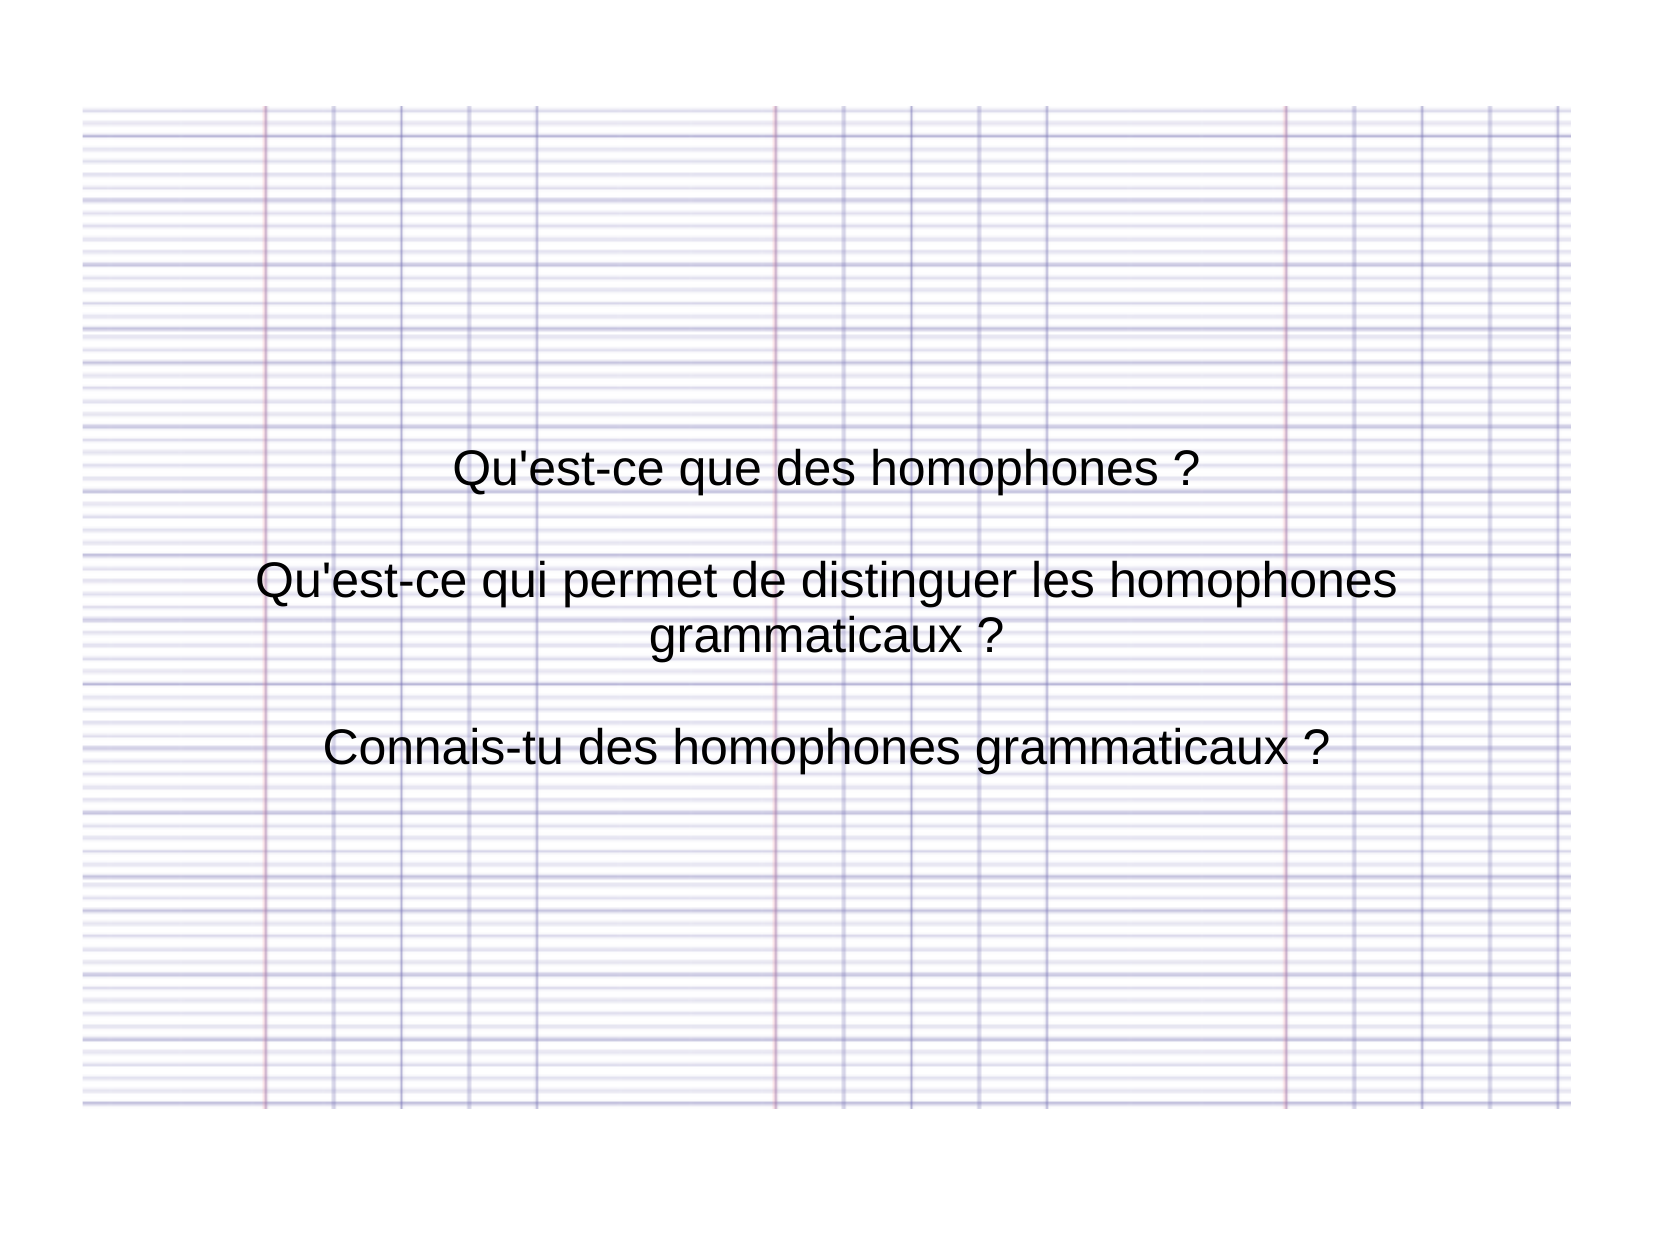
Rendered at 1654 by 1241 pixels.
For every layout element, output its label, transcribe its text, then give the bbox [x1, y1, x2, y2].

subtitle Qu'est-ce que des homophones ? Qu'est-ce qui permet de distinguer les homophones grammaticaux ? Connais-tu des homophones grammaticaux ? [82, 106, 1571, 1109]
